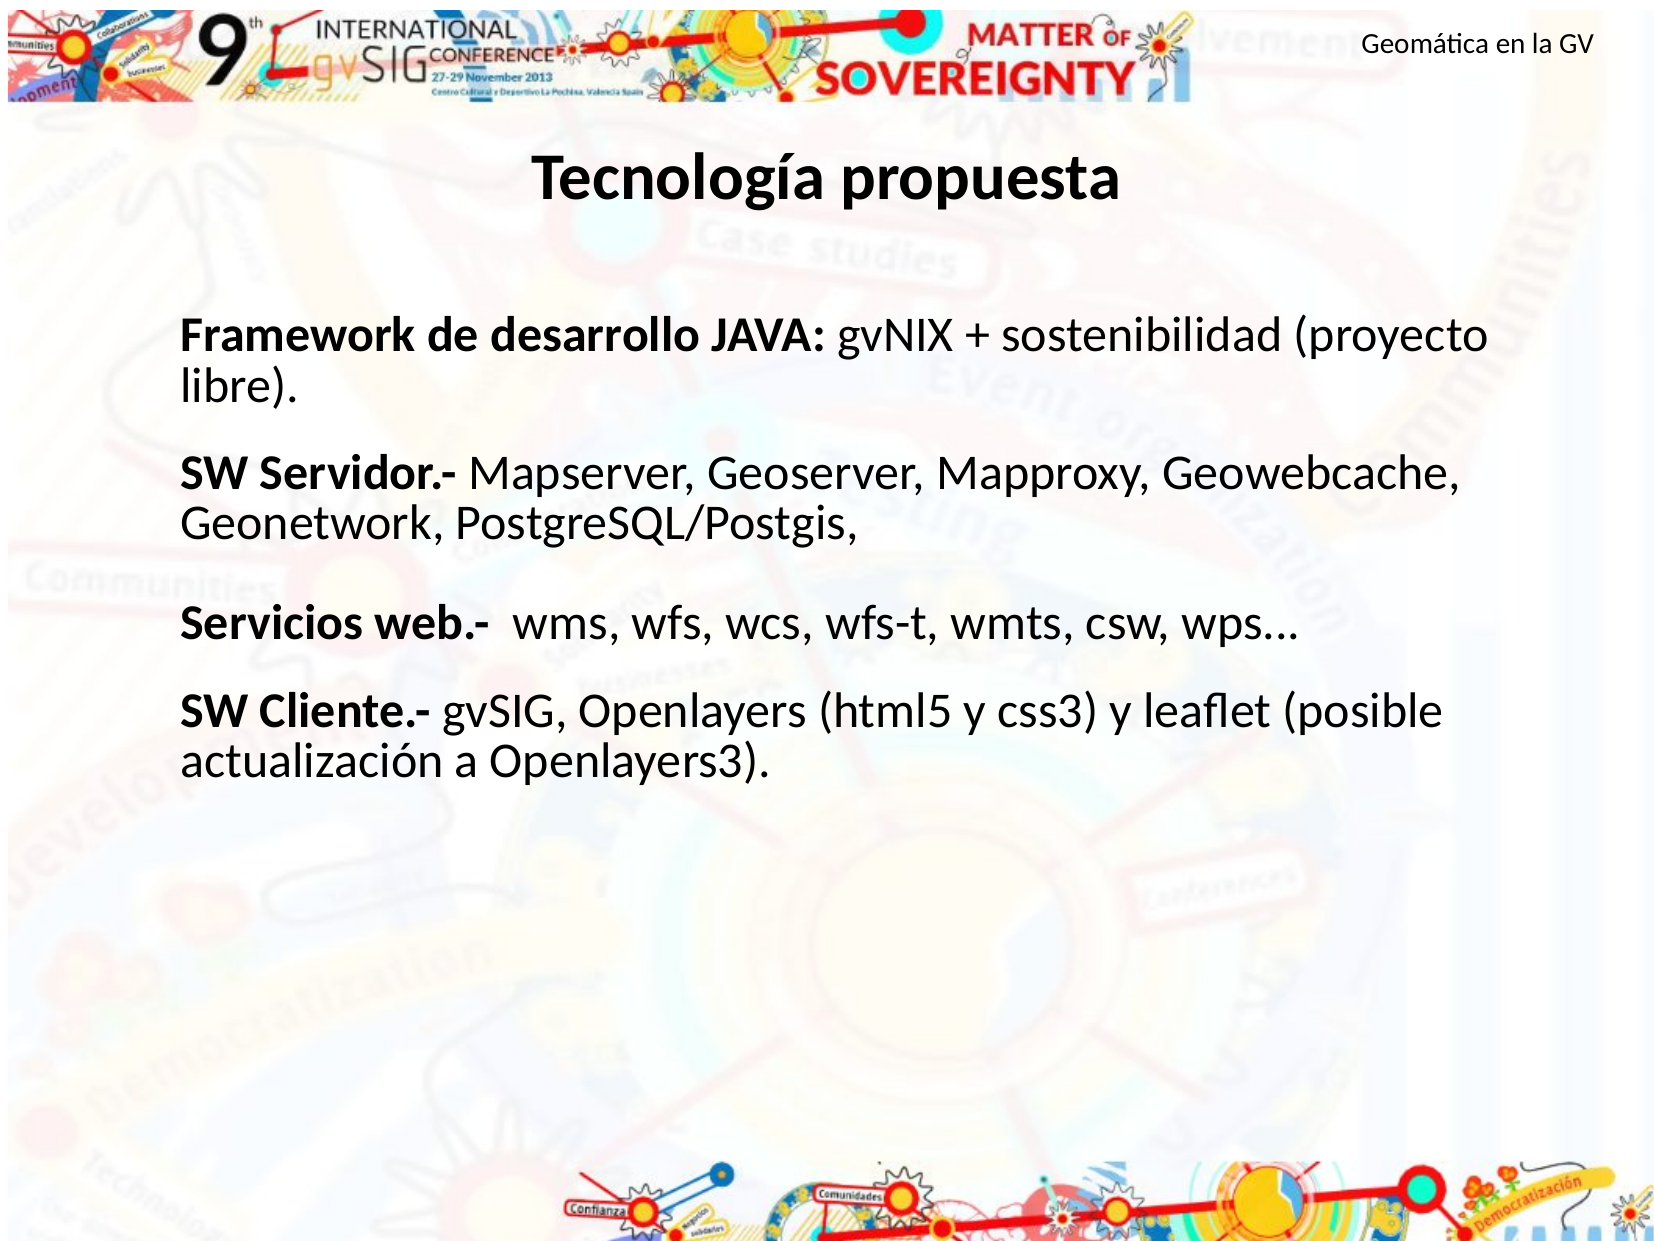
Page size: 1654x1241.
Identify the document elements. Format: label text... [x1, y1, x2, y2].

title Tecnología propuesta [82, 129, 1571, 237]
picture [7, 10, 1654, 1241]
text_box Geomática en la GV [1346, 23, 1654, 73]
text_box Framework de desarrollo JAVA: gvNIX + sostenibilidad (proyecto libre). SW Servidor.- Mapserver, Geoserver, Mapproxy, Geowebcache, Geonetwork, PostgreSQL/Postgis, Servicios web.- wms, wfs, wcs, wfs-t, wmts, csw, wps... SW Cliente.- gvSIG, Openlayers (html5 y css3) y leaflet (posible actualización a Openlayers3). [165, 307, 1548, 934]
